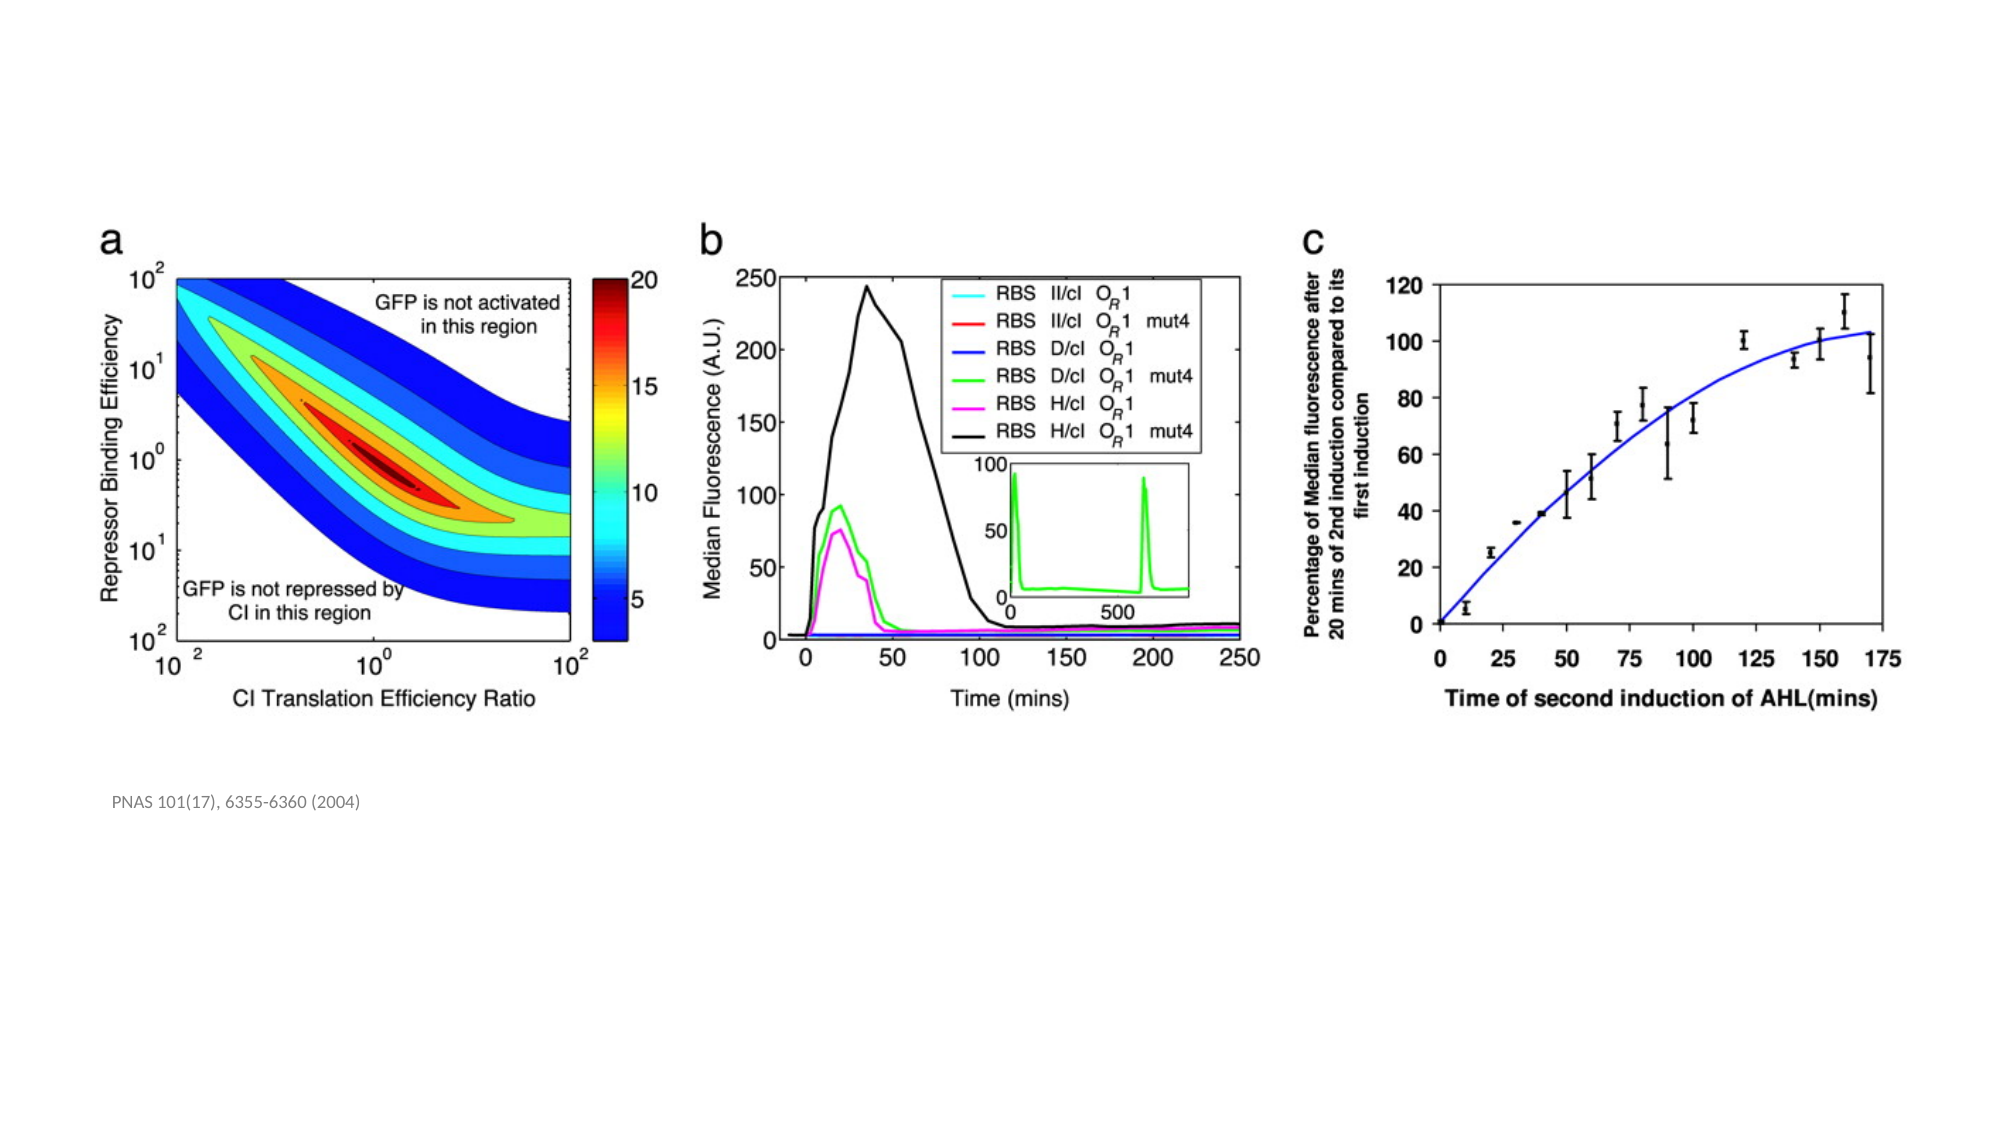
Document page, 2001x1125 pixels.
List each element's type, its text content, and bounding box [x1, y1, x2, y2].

picture [96, 218, 1907, 716]
text_box PNAS 101(17), 6355-6360 (2004) [97, 782, 380, 820]
